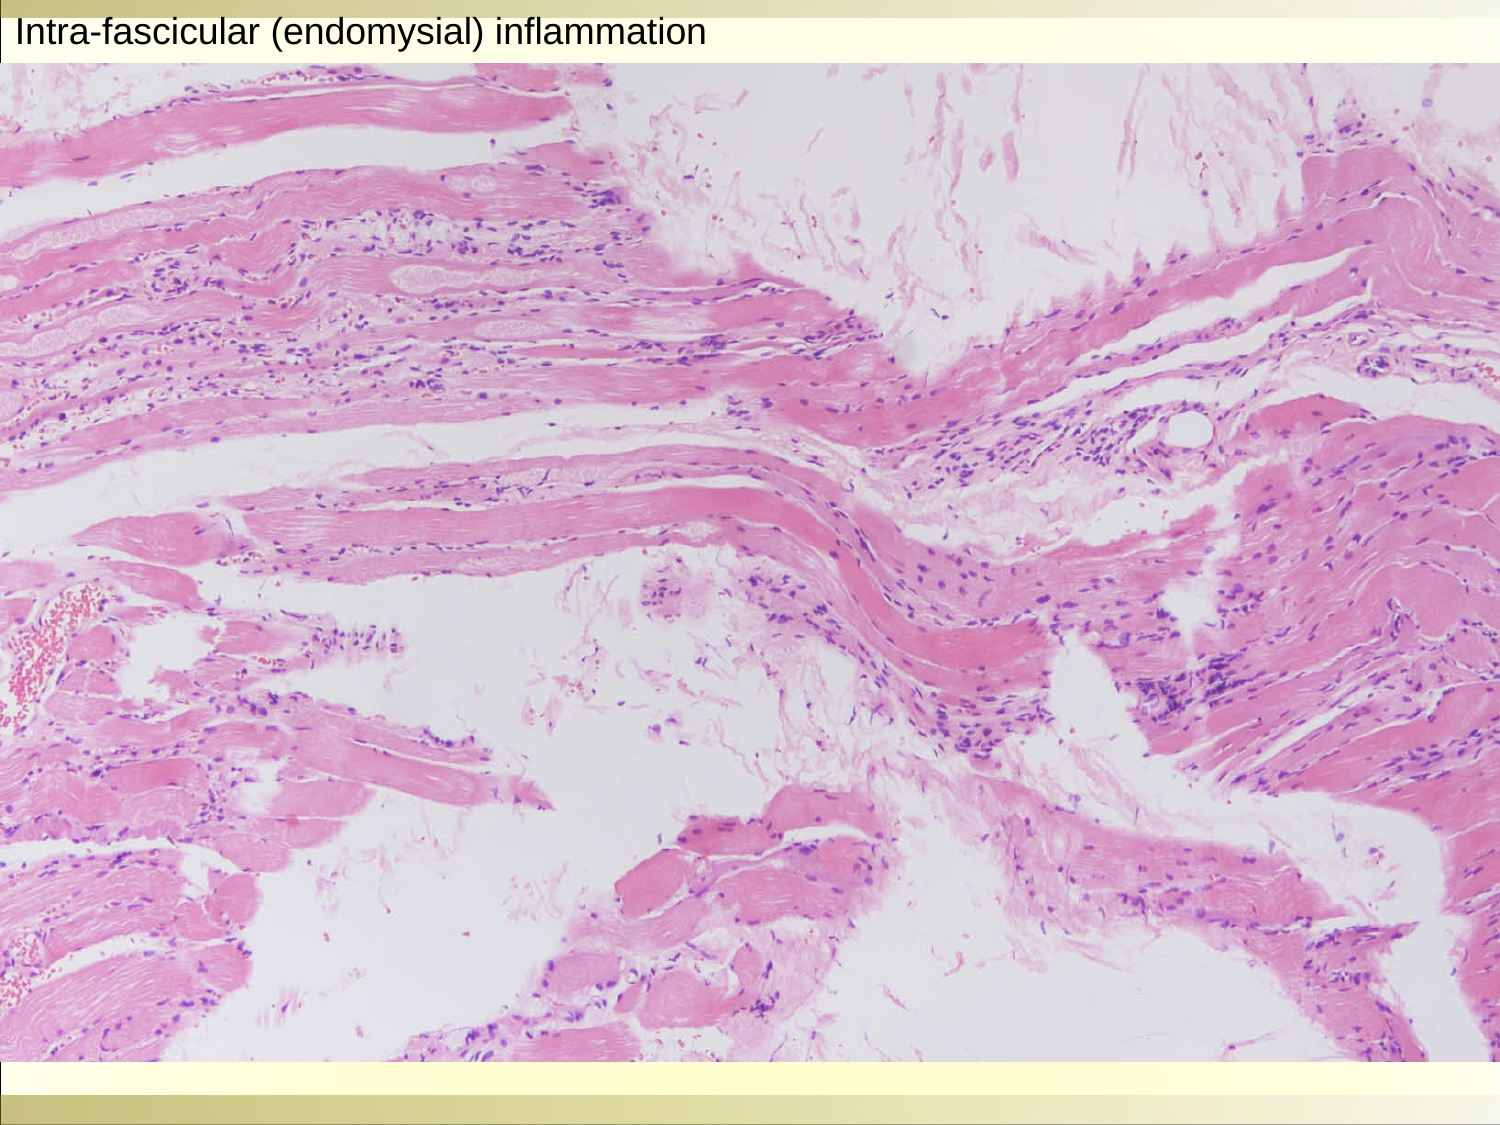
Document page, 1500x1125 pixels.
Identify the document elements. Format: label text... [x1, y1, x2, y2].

picture [0, 60, 1500, 1095]
text_box Intra-fascicular (endomysial) inflammation [0, 0, 1500, 60]
